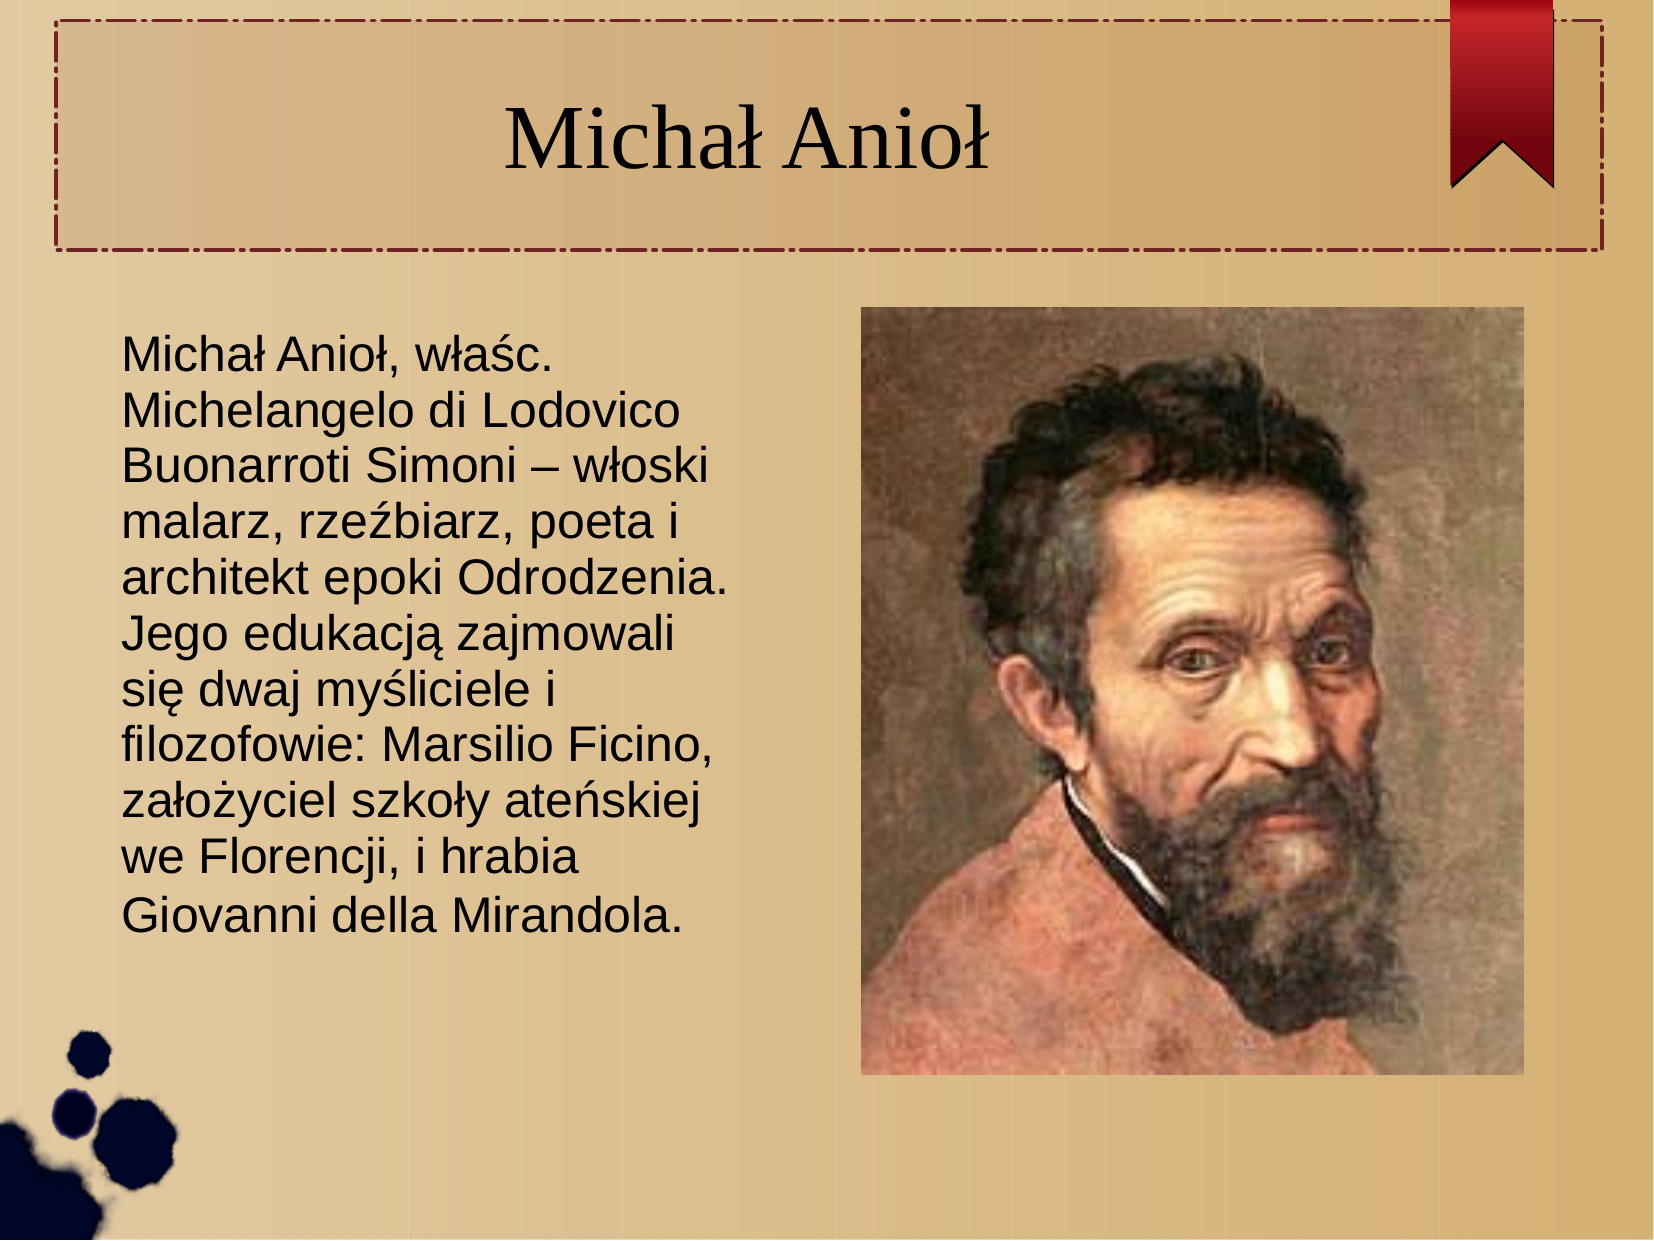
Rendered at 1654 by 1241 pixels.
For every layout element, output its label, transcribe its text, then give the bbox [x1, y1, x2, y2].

picture [861, 307, 1524, 1075]
text_box Michał Anioł, właśc. Michelangelo di Lodovico Buonarroti Simoni – włoski malarz, rzeźbiarz, poeta i architekt epoki Odrodzenia. Jego edukacją zajmowali się dwaj myśliciele i filozofowie: Marsilio Ficino, założyciel szkoły ateńskiej we Florencji, i hrabia Giovanni della Mirandola. [106, 318, 768, 952]
title Michał Anioł [82, 47, 1412, 229]
